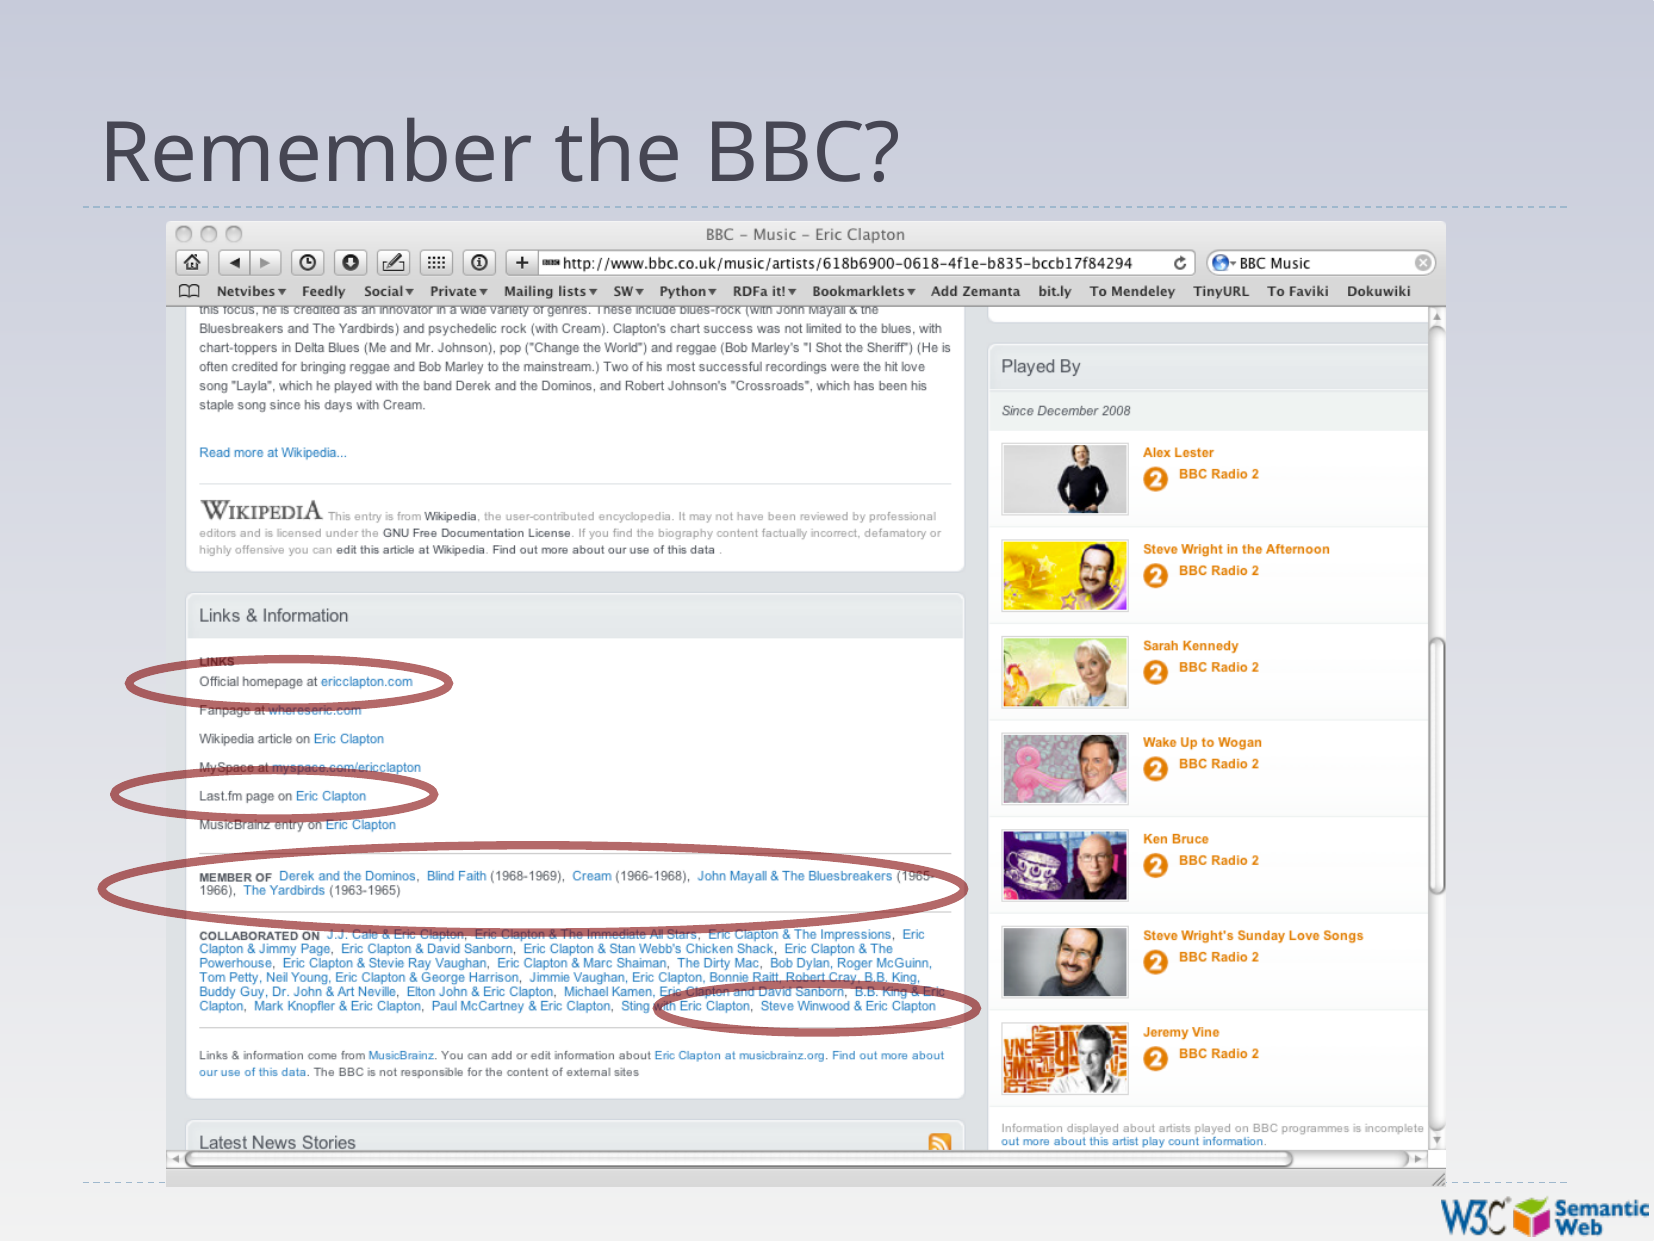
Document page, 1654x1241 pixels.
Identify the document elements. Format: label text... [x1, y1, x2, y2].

title Remember the BBC? [82, 41, 1572, 207]
picture [166, 221, 1446, 1187]
picture [166, 664, 444, 703]
picture [166, 850, 959, 928]
picture [1441, 1195, 1649, 1237]
picture [166, 775, 429, 814]
